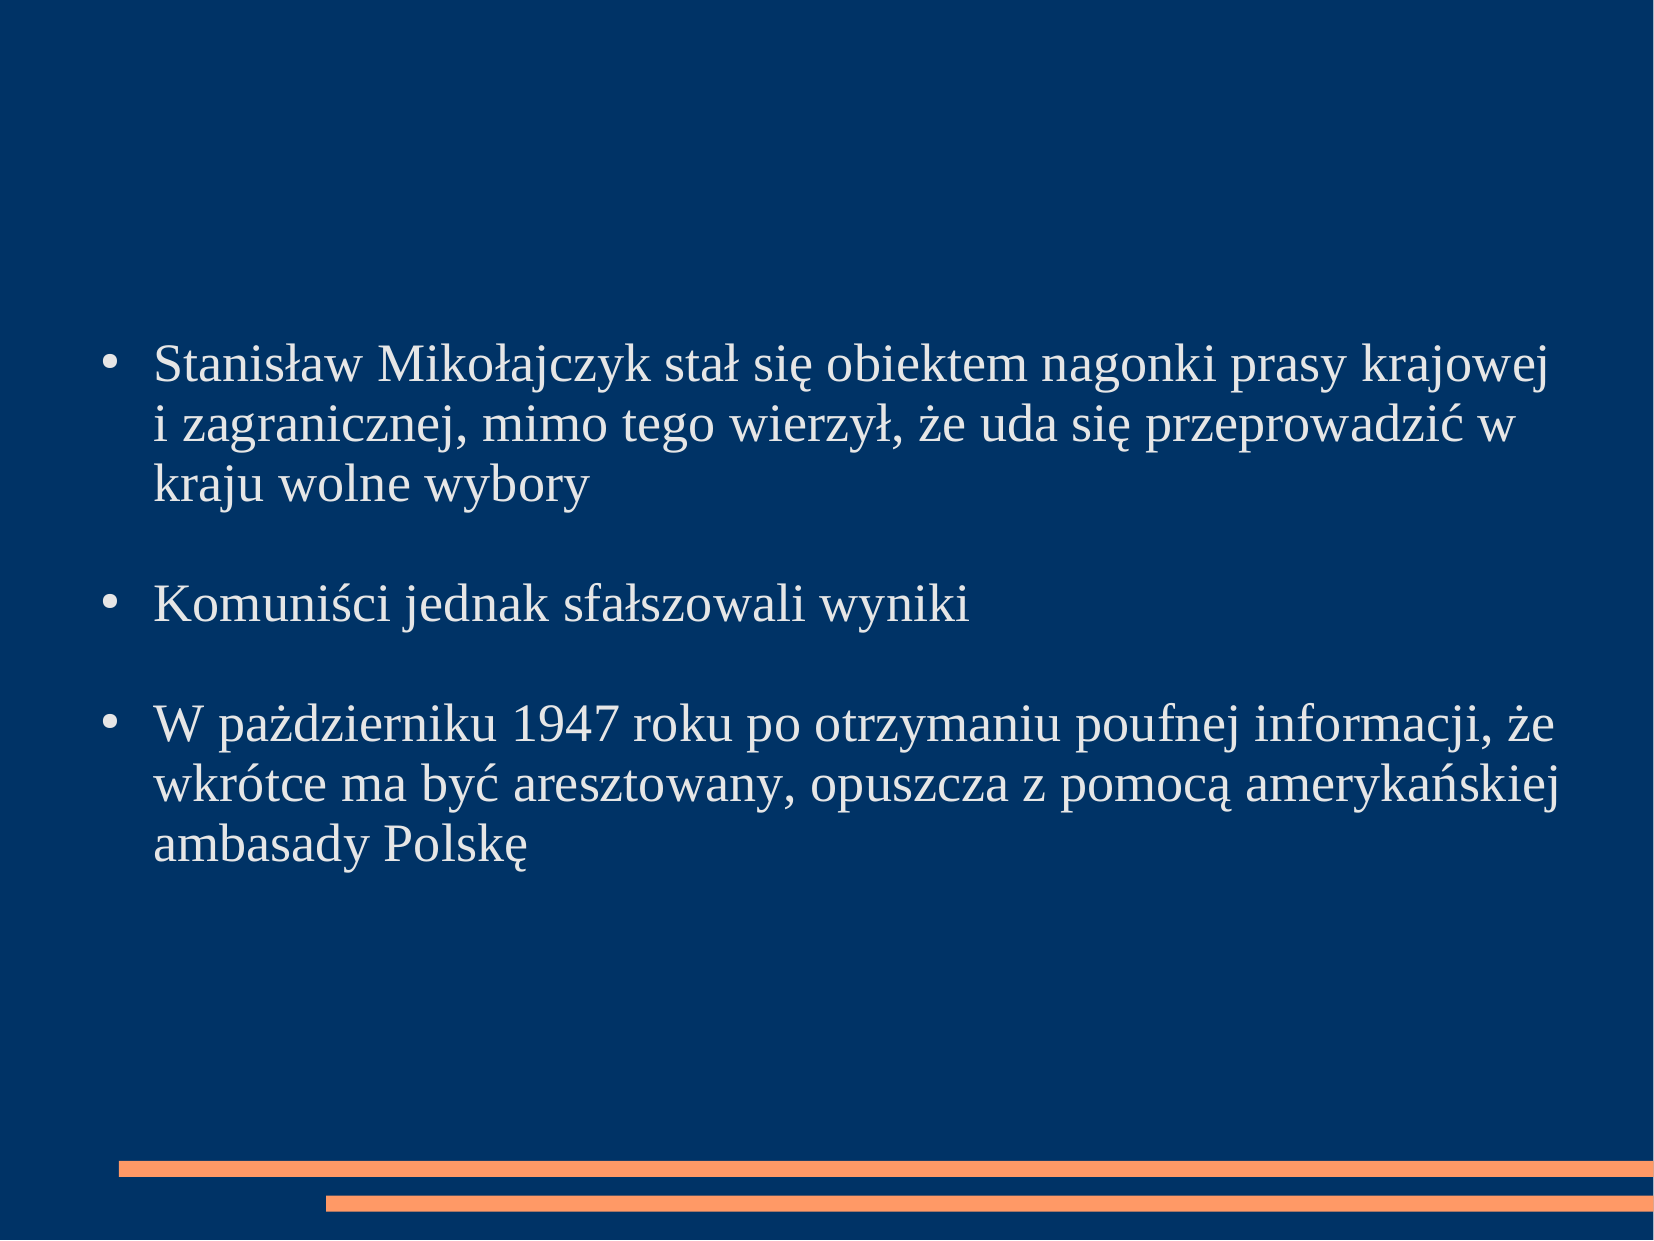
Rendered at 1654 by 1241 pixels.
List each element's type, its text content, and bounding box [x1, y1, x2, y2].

list Stanisław Mikołajczyk stał się obiektem nagonki prasy krajowej i zagranicznej, mimo tego wierzył, że uda się przeprowadzić w kraju wolne wybory Komuniści jednak sfałszowali wyniki W pażdzierniku 1947 roku po otrzymaniu poufnej informacji, że wkrótce ma być aresztowany, opuszcza z pomocą amerykańskiej ambasady Polskę [82, 333, 1571, 1170]
